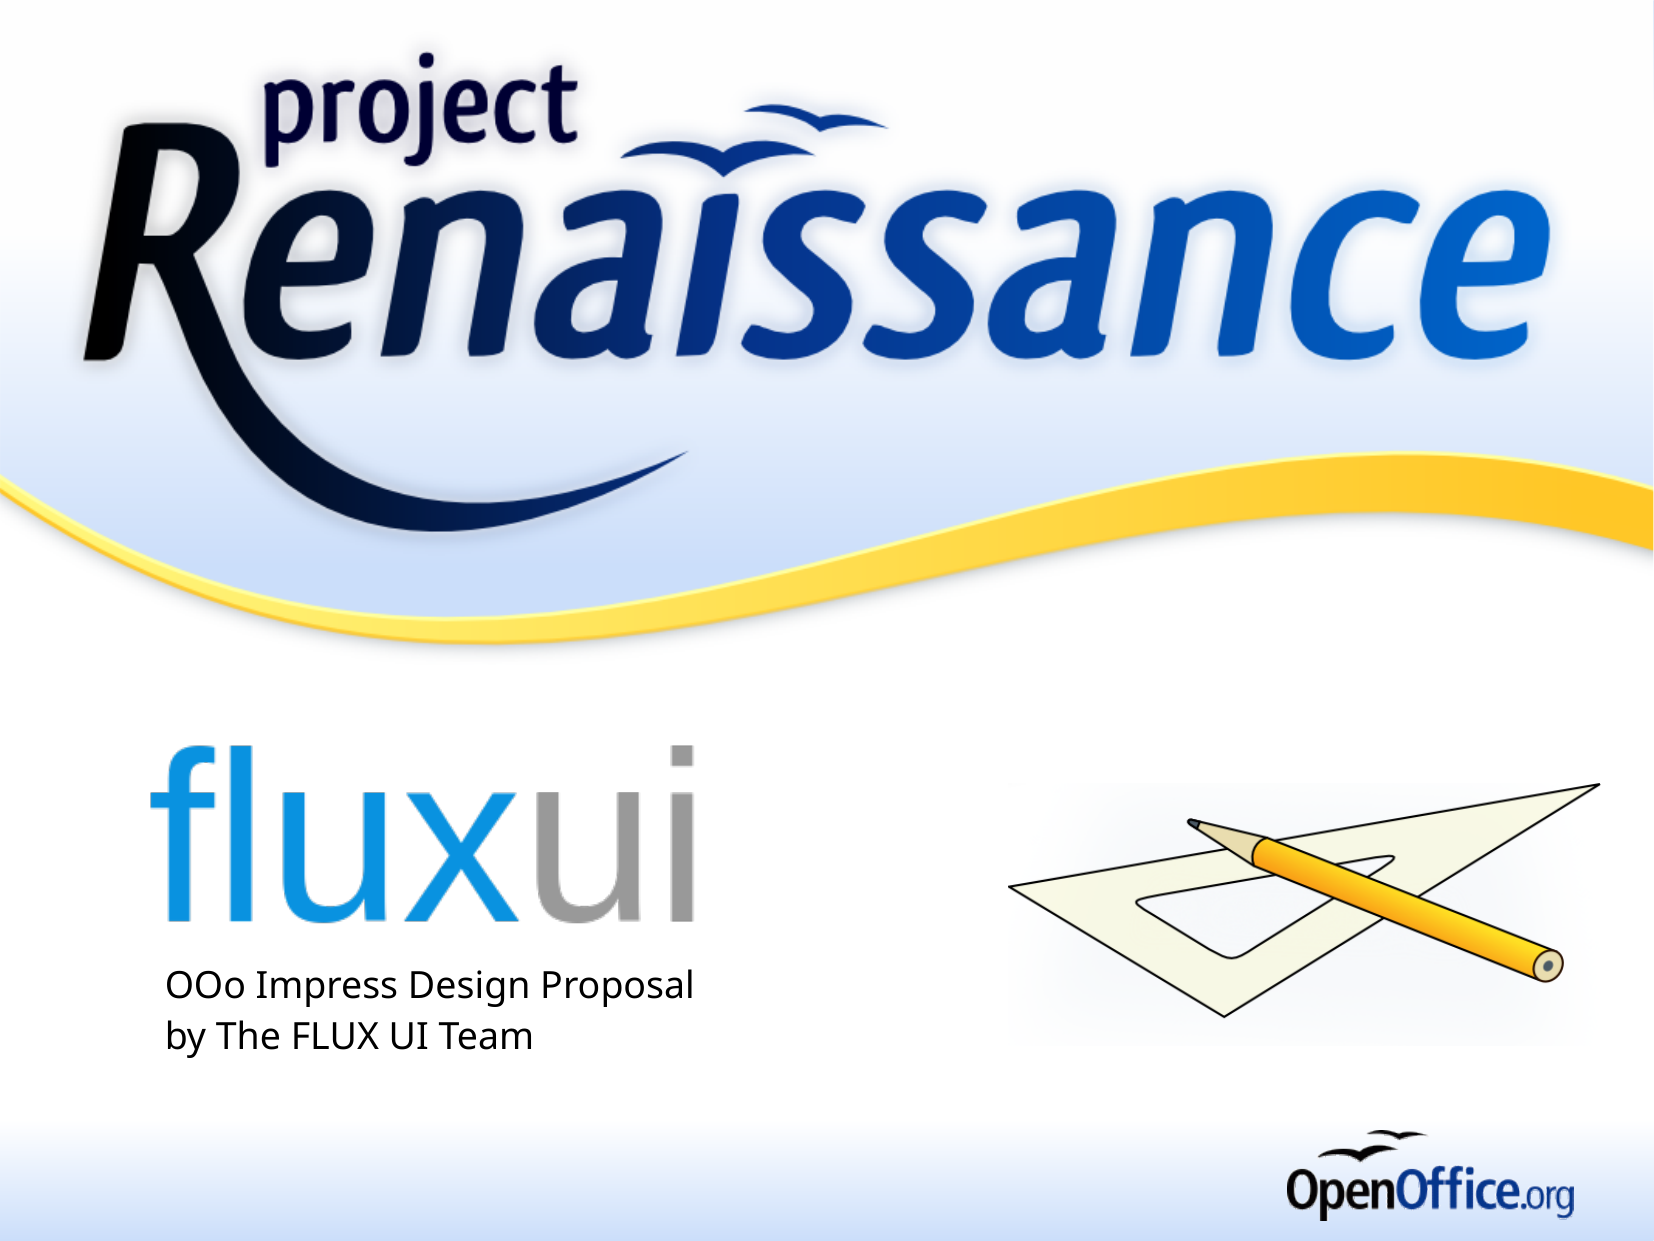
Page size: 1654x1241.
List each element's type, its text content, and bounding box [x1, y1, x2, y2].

picture [0, 0, 1654, 665]
picture [1287, 1130, 1574, 1221]
picture [1008, 783, 1601, 1046]
picture [131, 681, 751, 976]
text_box OOo Impress Design Proposal by The FLUX UI Team [150, 951, 688, 1057]
